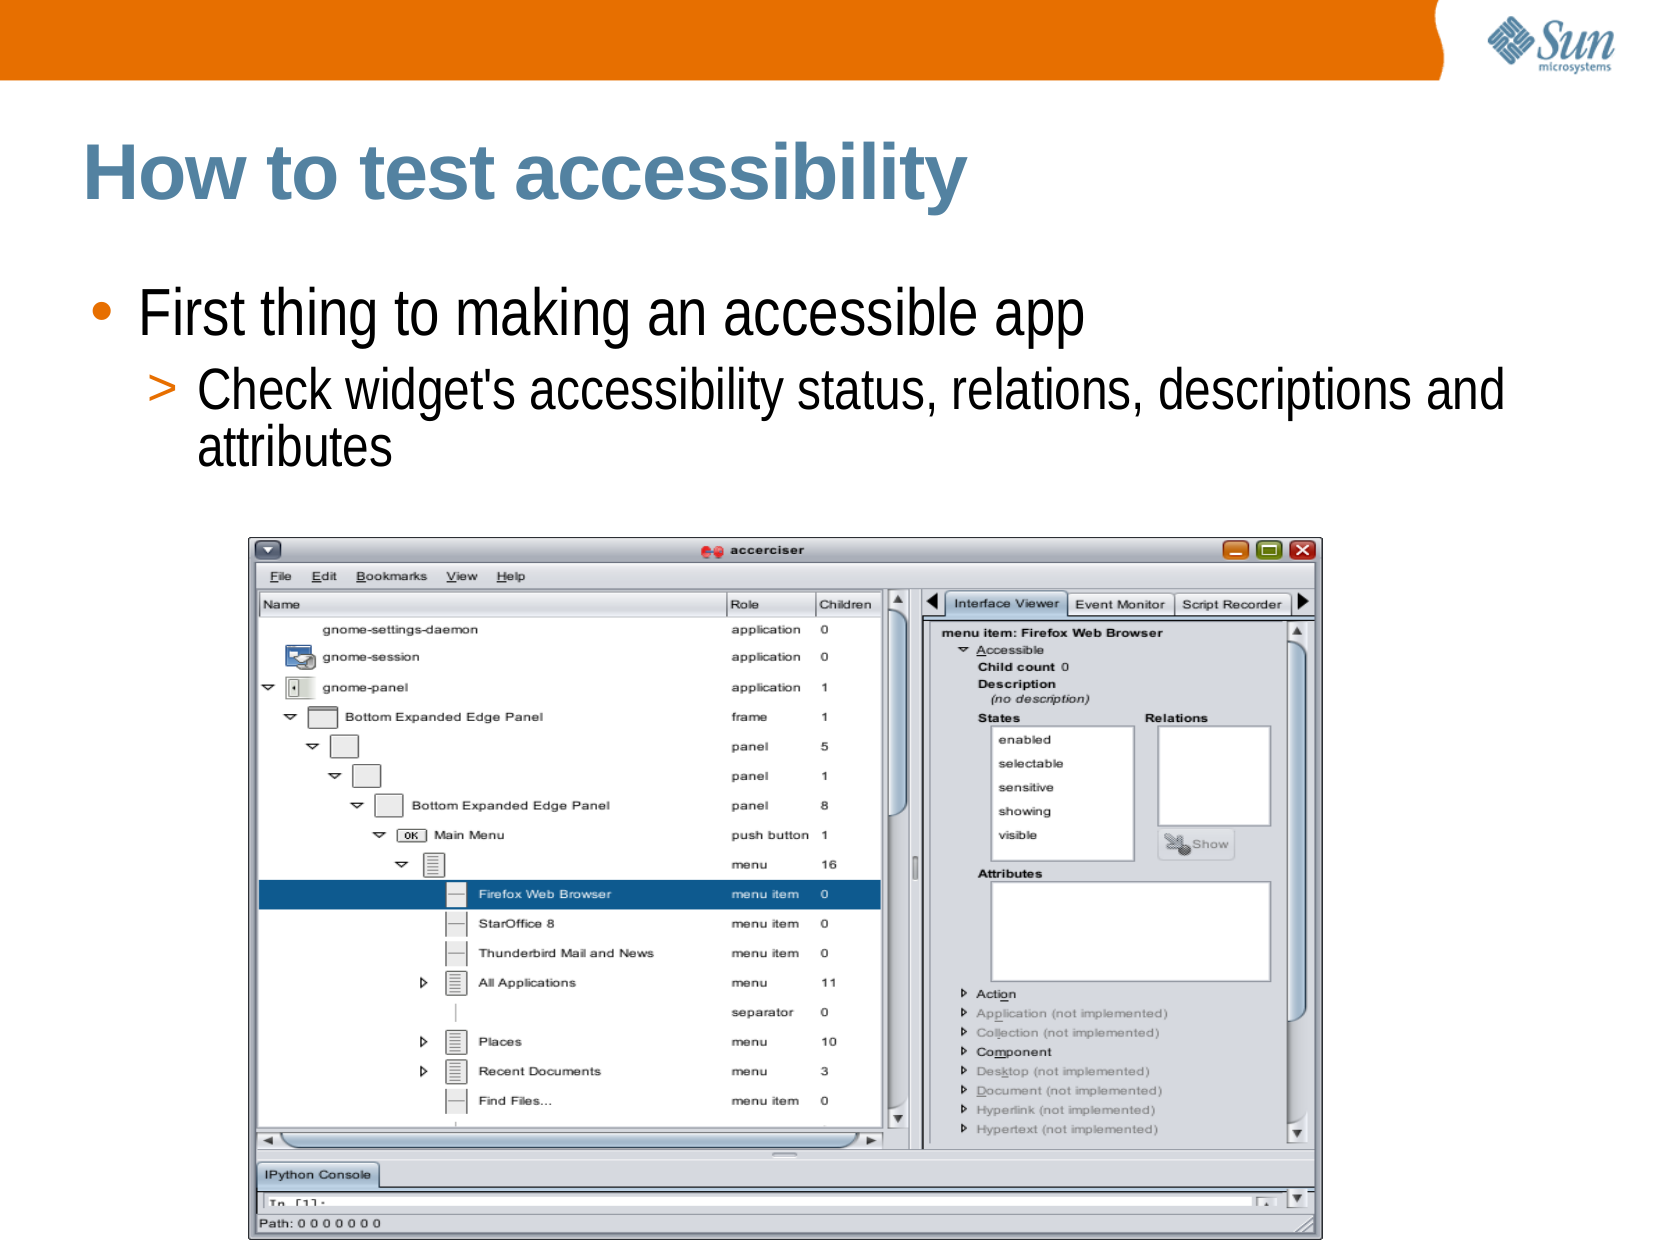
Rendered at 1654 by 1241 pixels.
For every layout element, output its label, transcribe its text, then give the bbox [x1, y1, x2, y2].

picture [248, 537, 1323, 1241]
list First thing to making an accessible app Check widget's accessibility status, relations, descriptions and attributes [71, 283, 1545, 1121]
title How to test accessibility [82, 135, 1585, 251]
picture [0, 0, 1654, 83]
